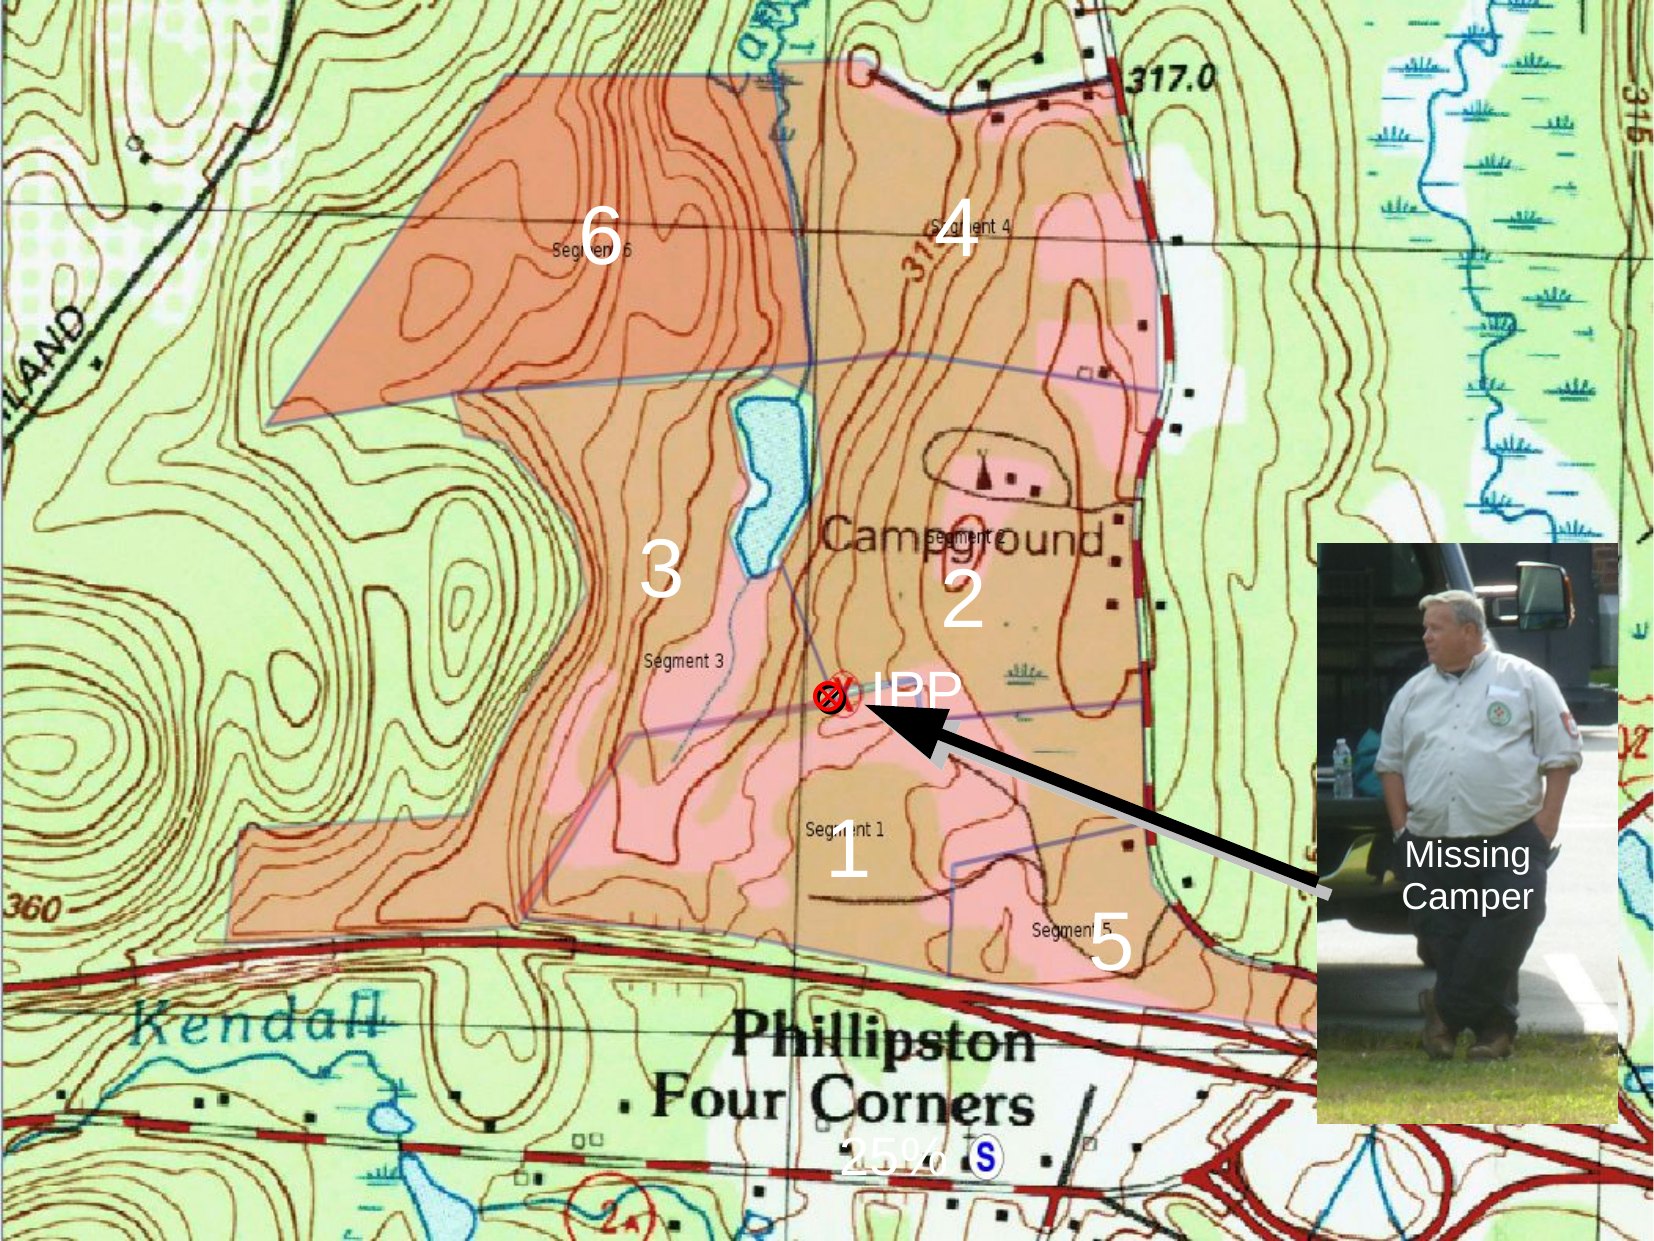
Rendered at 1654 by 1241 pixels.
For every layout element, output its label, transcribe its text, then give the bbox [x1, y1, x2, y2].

picture [0, 0, 1654, 1241]
text_box 5 [1074, 887, 1151, 996]
text_box 6 [563, 182, 640, 290]
text_box 25% [825, 1118, 964, 1195]
text_box 4 [919, 173, 996, 282]
text_box 2 [925, 544, 1002, 653]
text_box IPP [888, 652, 980, 733]
text_box 3 [623, 514, 700, 623]
text_box 1 [810, 794, 887, 903]
text_box ⭙ [795, 651, 888, 737]
